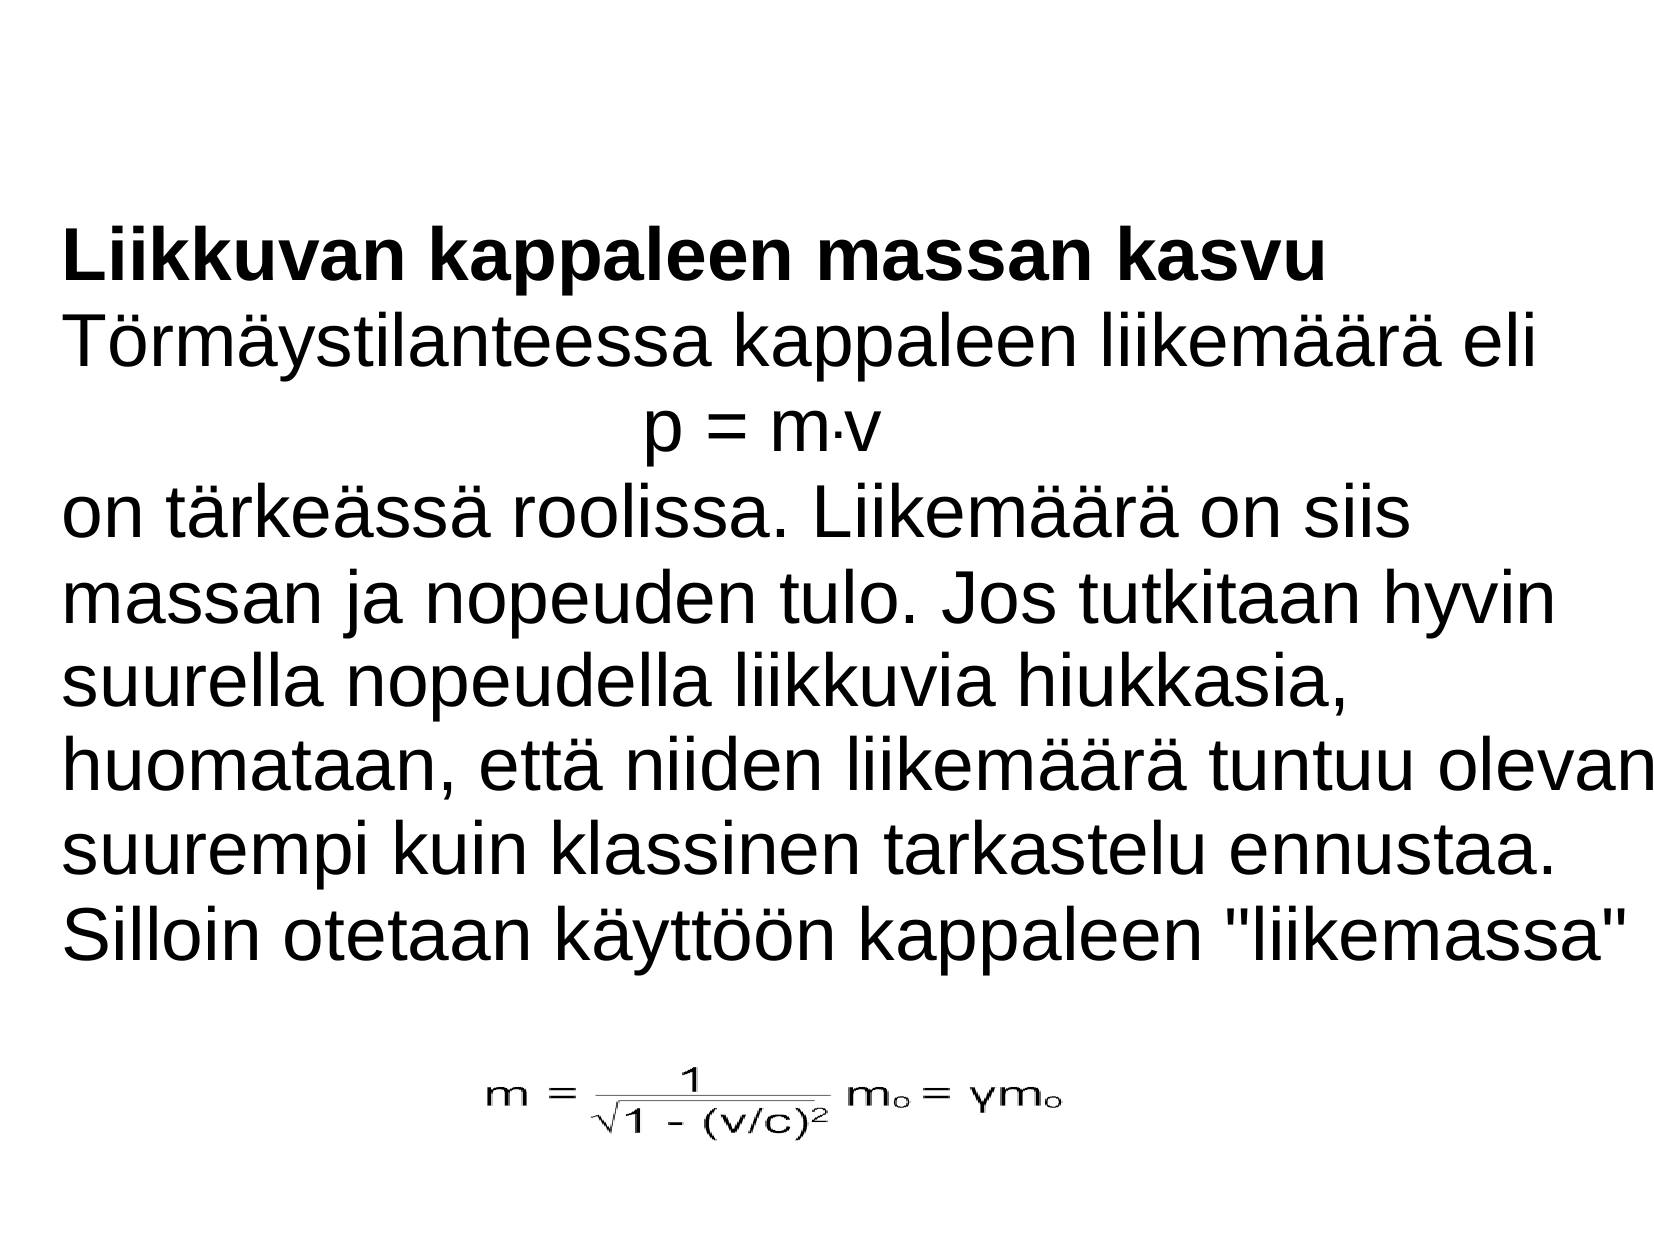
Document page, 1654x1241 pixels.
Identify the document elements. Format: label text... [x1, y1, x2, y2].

picture [437, 1027, 1110, 1163]
text_box Liikkuvan kappaleen massan kasvu Törmäystilanteessa kappaleen liikemäärä eli p = m.v on tärkeässä roolissa. Liikemäärä on siis massan ja nopeuden tulo. Jos tutkitaan hyvin suurella nopeudella liikkuvia hiukkasia, huomataan, että niiden liikemäärä tuntuu olevan suurempi kuin klassinen tarkastelu ennustaa. Silloin otetaan käyttöön kappaleen "liikemassa" [47, 200, 1654, 982]
